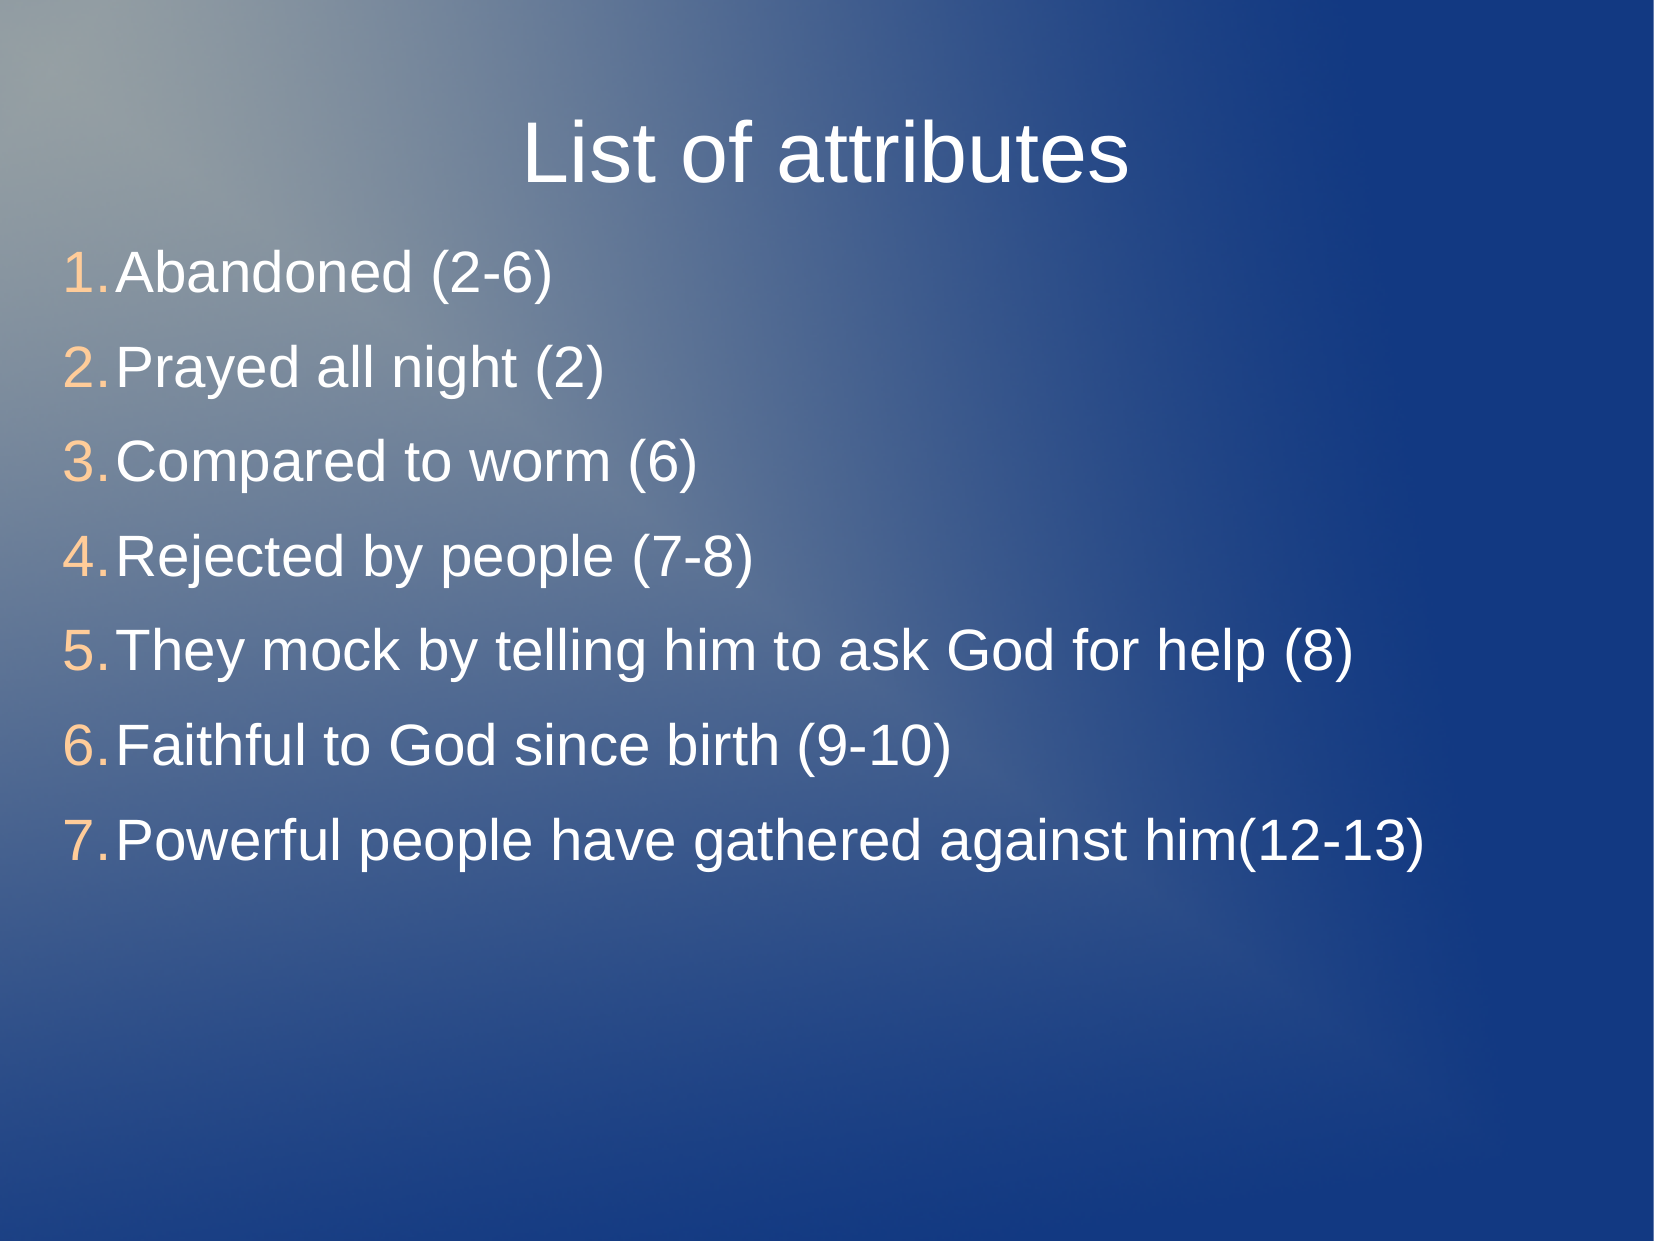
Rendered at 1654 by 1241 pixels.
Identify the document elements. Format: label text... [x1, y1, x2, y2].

picture [0, 0, 1654, 1241]
list Abandoned (2-6) Prayed all night (2) Compared to worm (6) Rejected by people (7-8) They mock by telling him to ask God for help (8) Faithful to God since birth (9-10) Powerful people have gathered against him(12-13) [45, 240, 1534, 1174]
title List of attributes [82, 49, 1571, 257]
